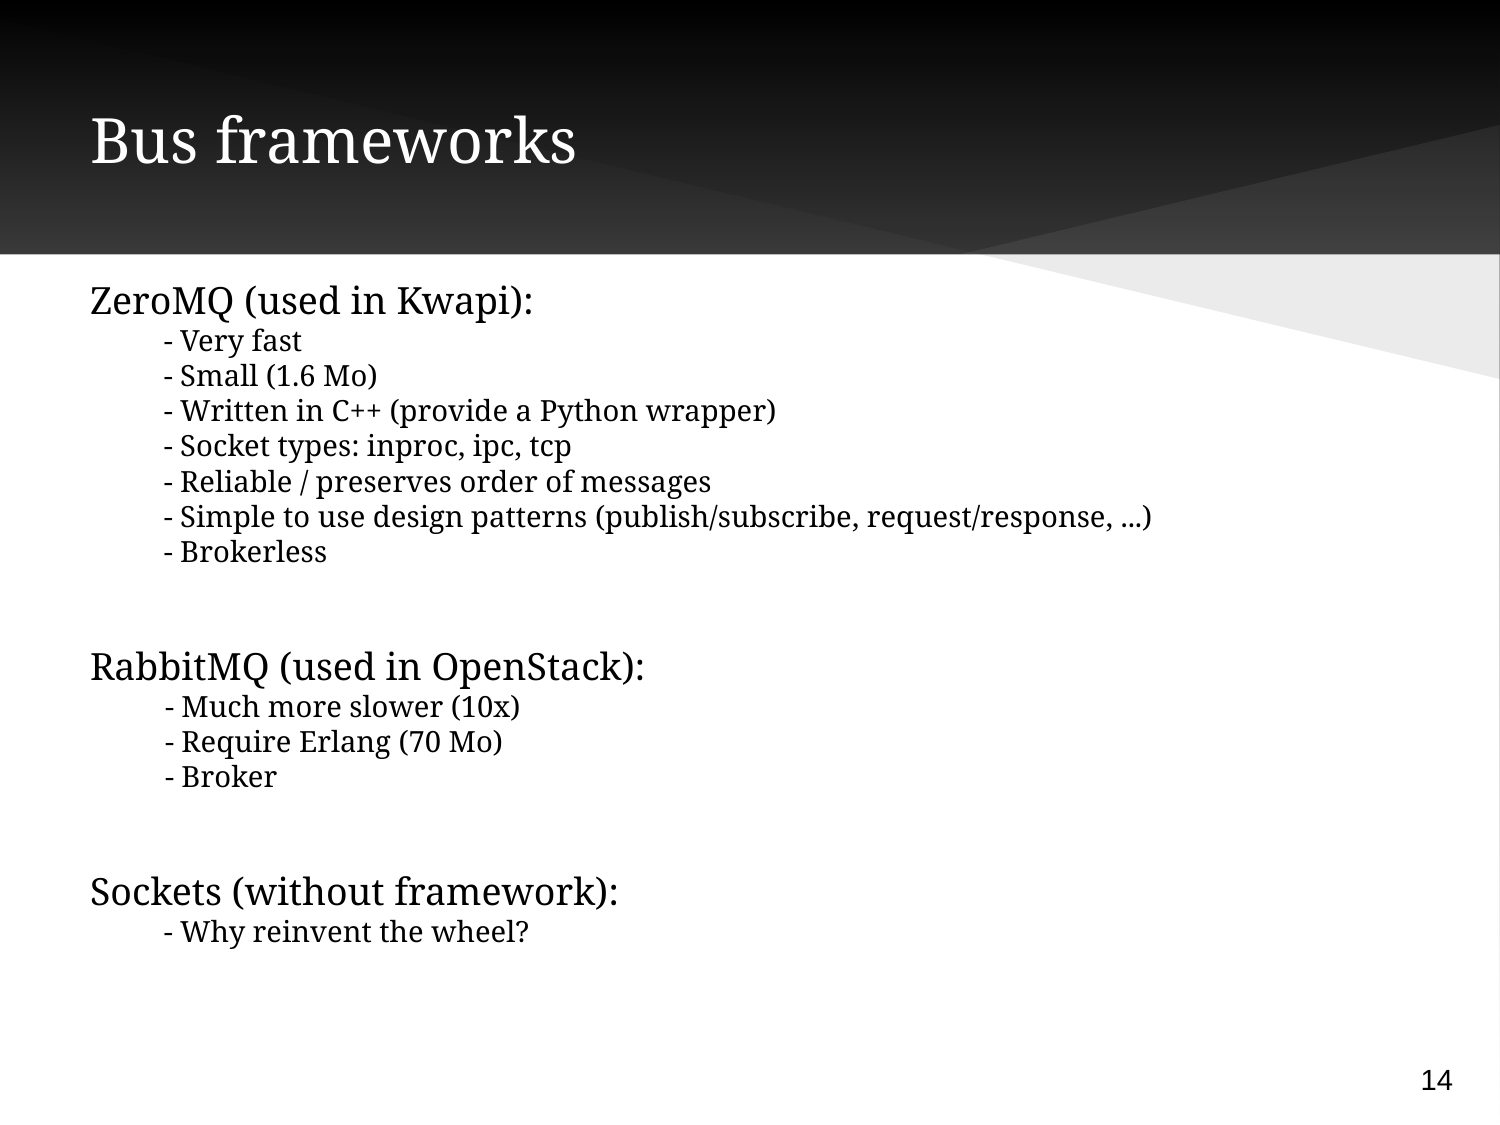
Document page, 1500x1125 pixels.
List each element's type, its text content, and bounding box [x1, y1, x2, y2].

title Bus frameworks [75, 45, 1425, 233]
text_box 14 [1405, 1046, 1471, 1097]
list ZeroMQ (used in Kwapi): - Very fast - Small (1.6 Mo) - Written in C++ (provide a Python wrapper) - Socket types: inproc, ipc, tcp - Reliable / preserves order of messages - Simple to use design patterns (publish/subscribe, request/response, ...) - Brokerless RabbitMQ (used in OpenStack): - Much more slower (10x) - Require Erlang (70 Mo) - Broker Sockets (without framework): - Why reinvent the wheel? [75, 262, 1425, 1078]
